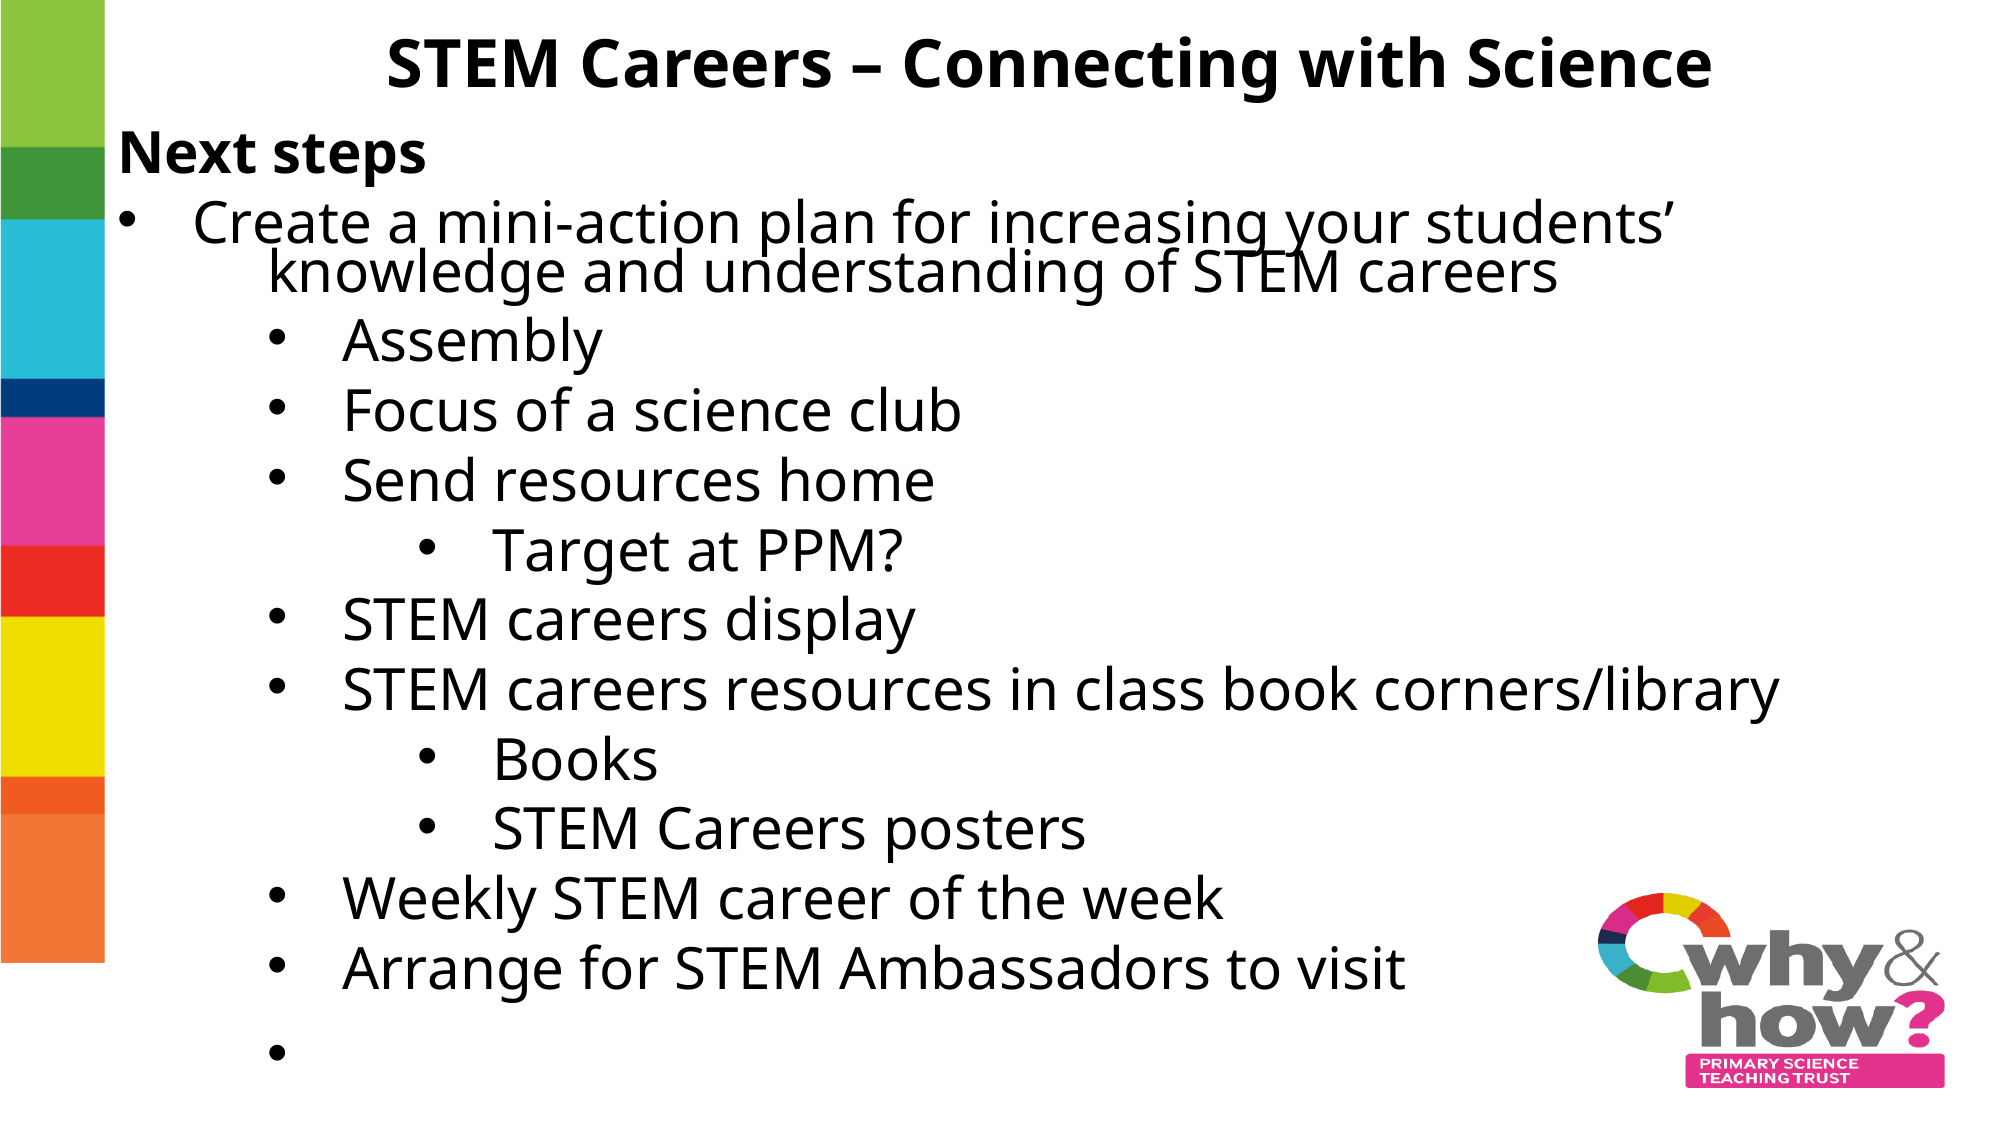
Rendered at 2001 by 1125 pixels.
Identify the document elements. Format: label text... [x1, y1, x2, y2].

text_box STEM Careers – Connecting with Science [102, 22, 2000, 126]
text_box Next steps Create a mini-action plan for increasing your students’ knowledge and understanding of STEM careers Assembly Focus of a science club Send resources home Target at PPM? STEM careers display STEM careers resources in class book corners/library Books STEM Careers posters Weekly STEM career of the week Arrange for STEM Ambassadors to visit [102, 126, 2000, 1121]
